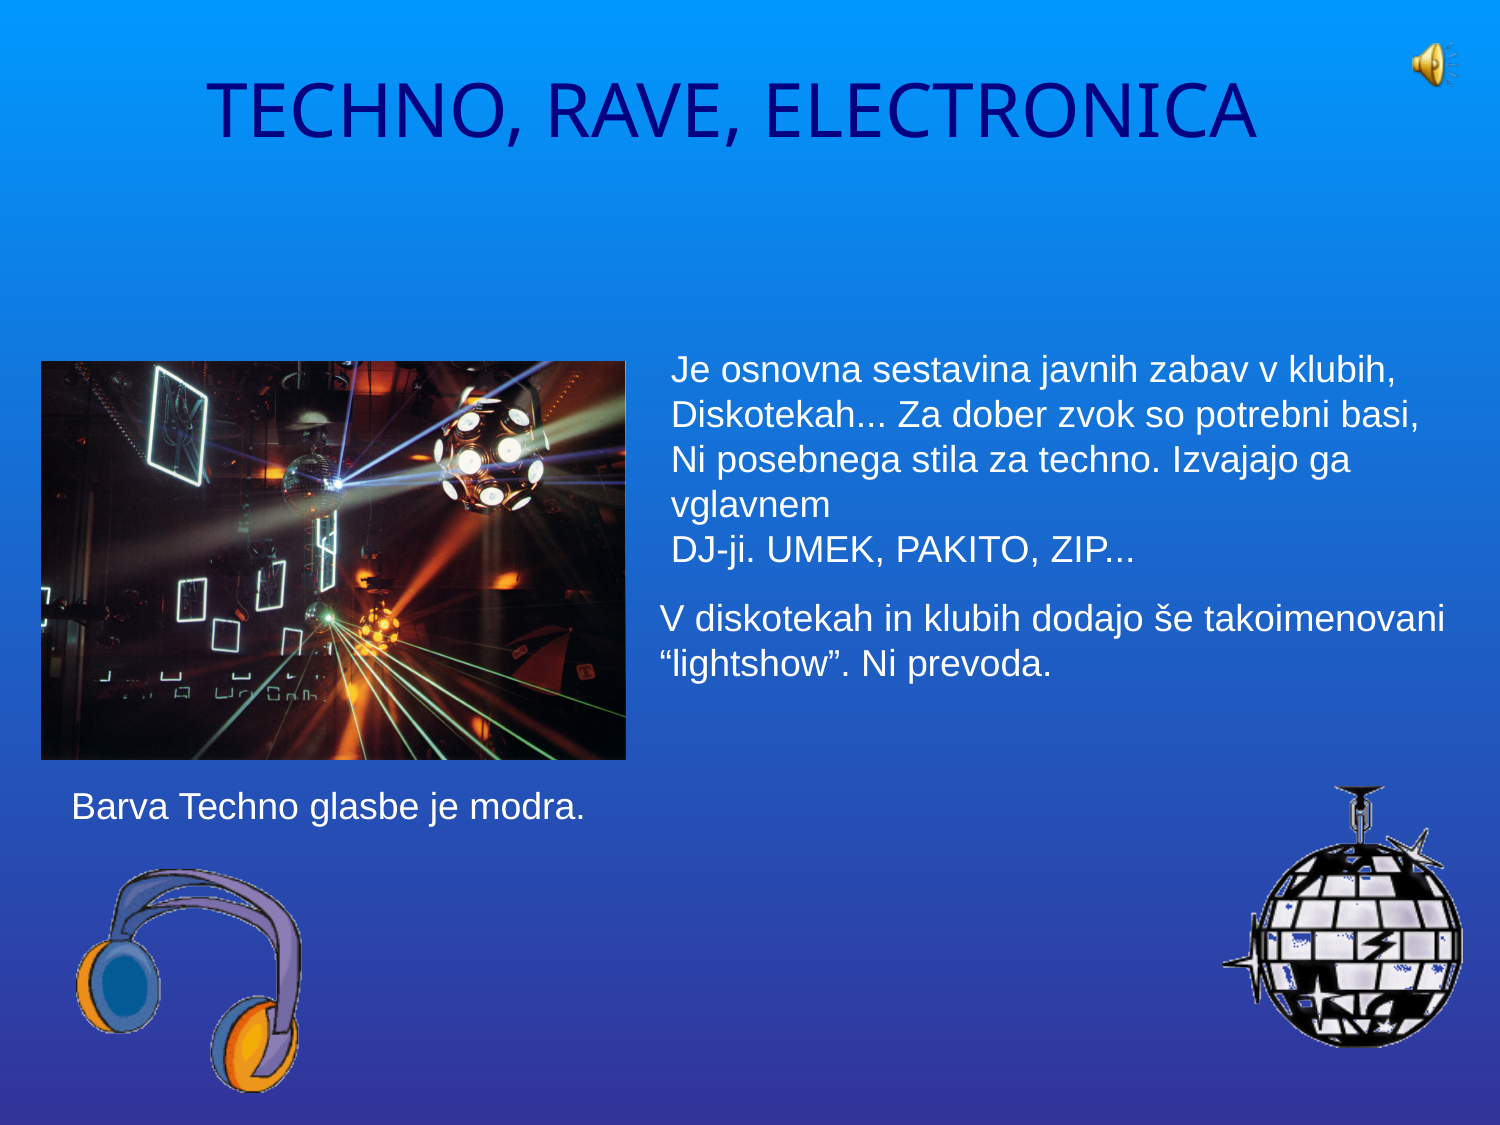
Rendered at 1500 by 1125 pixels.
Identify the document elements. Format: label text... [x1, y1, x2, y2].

text_box Je osnovna sestavina javnih zabav v klubih, Diskotekah... Za dober zvok so potrebni basi, Ni posebnega stila za techno. Izvajajo ga vglavnem DJ-ji. UMEK, PAKITO, ZIP... [656, 337, 1435, 578]
picture [76, 869, 305, 1093]
text_box V diskotekah in klubih dodajo še takoimenovani “lightshow”. Ni prevoda. [644, 586, 1461, 691]
text_box TECHNO, RAVE, ELECTRONICA [64, 54, 1400, 291]
text_box Barva Techno glasbe je modra. [56, 774, 602, 835]
picture [1411, 42, 1462, 93]
picture [41, 361, 626, 760]
picture [1222, 786, 1463, 1048]
